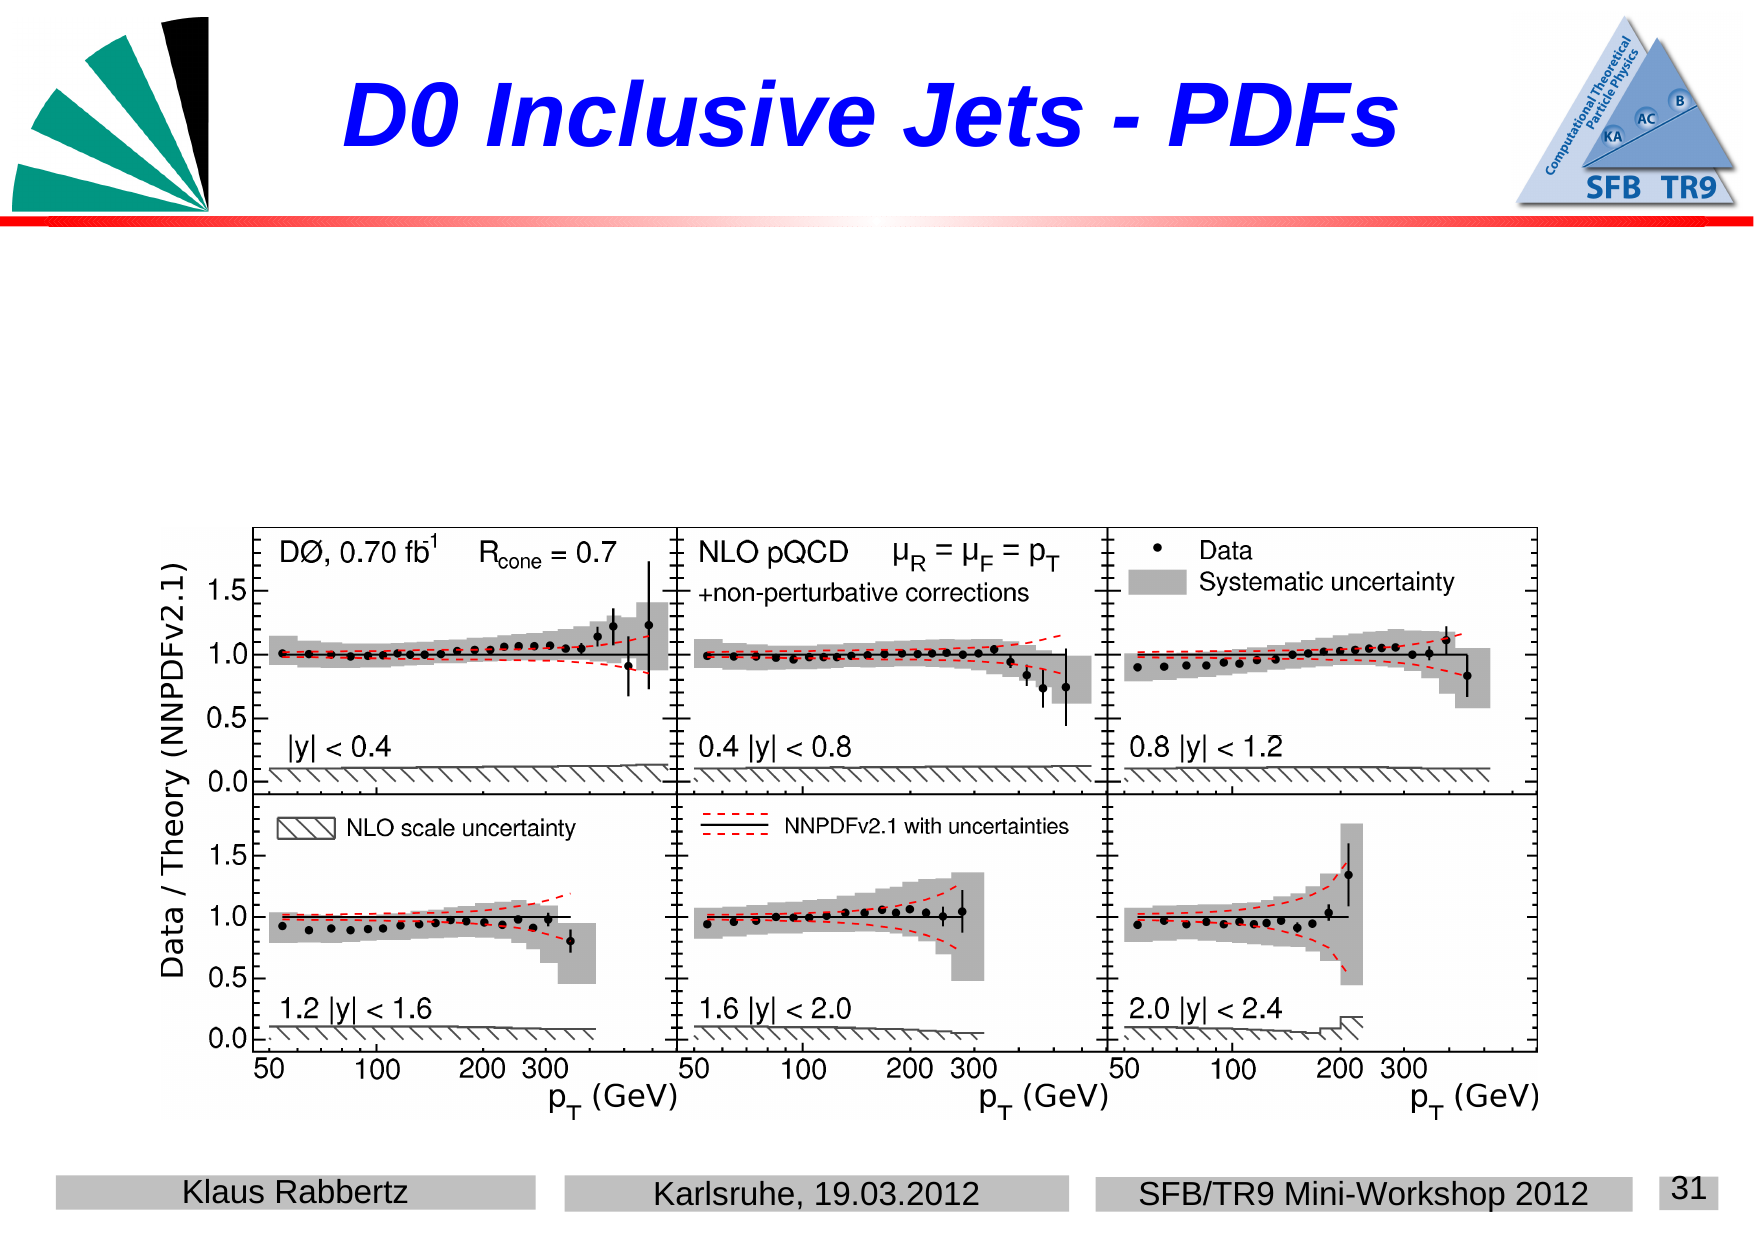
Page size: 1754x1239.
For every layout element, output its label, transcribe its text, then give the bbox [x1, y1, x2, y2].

title D0 Inclusive Jets - PDFs [220, 16, 1525, 213]
picture [12, 17, 209, 214]
picture [1511, 11, 1743, 213]
picture [161, 527, 1538, 1120]
